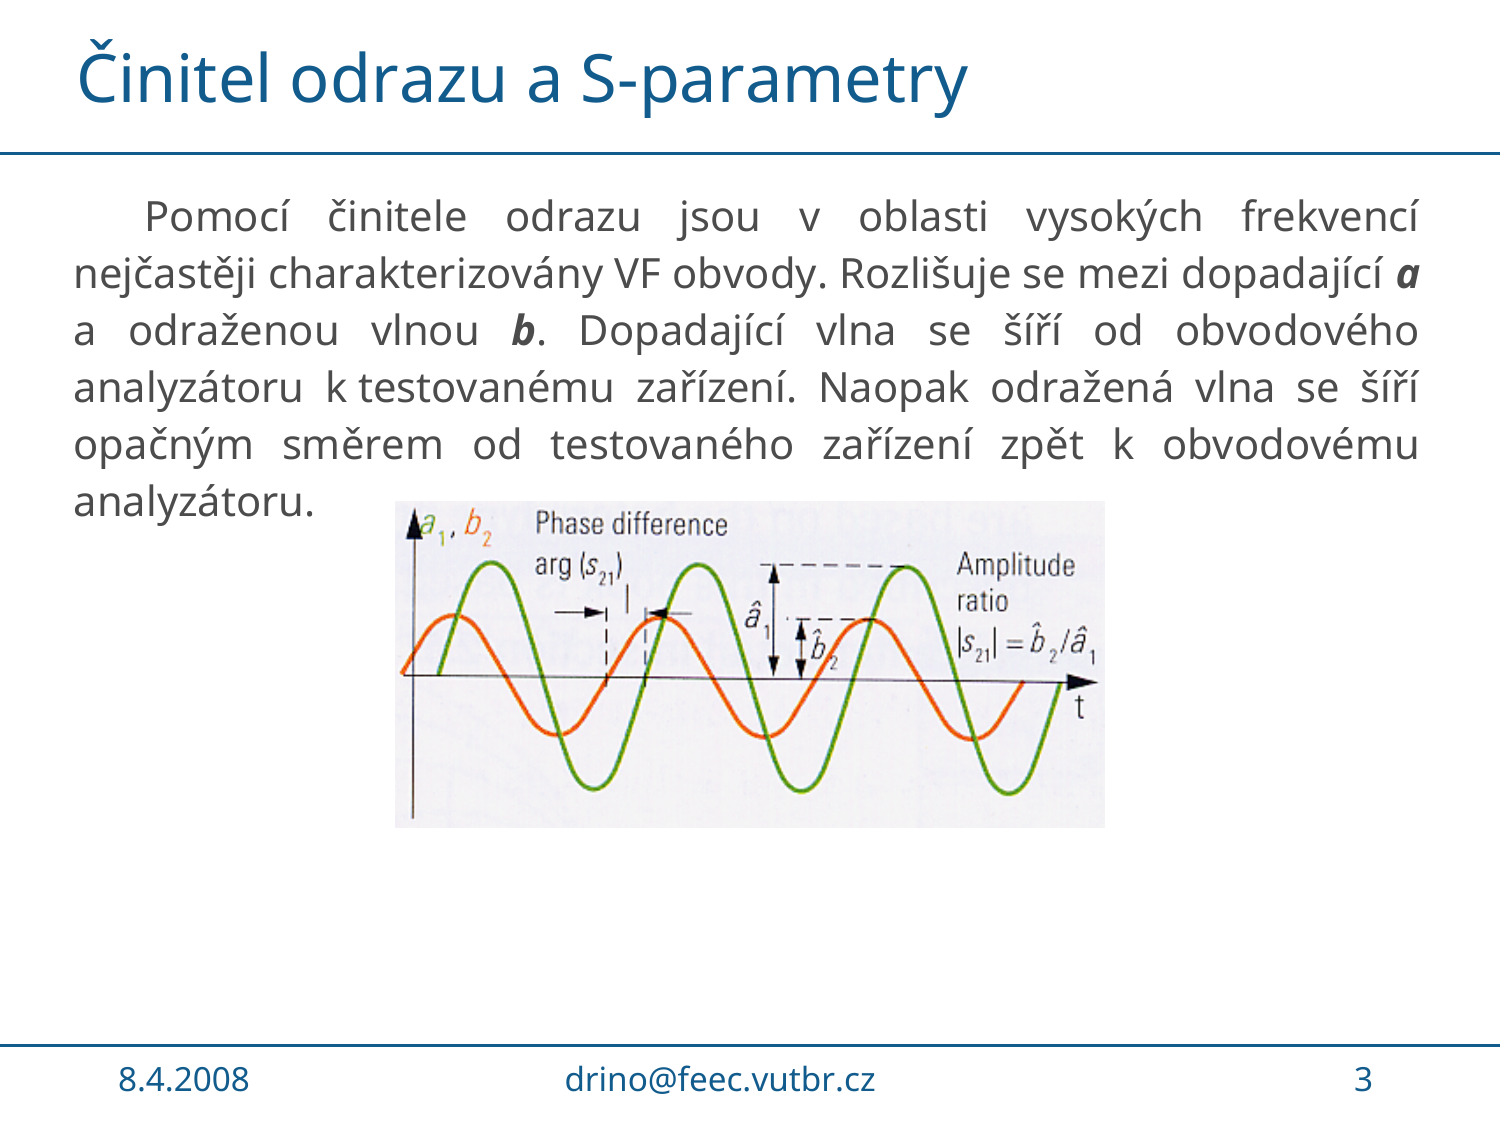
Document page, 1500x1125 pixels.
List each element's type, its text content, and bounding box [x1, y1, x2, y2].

text_box drino@feec.vutbr.cz [454, 1049, 987, 1125]
text_box <číslo> [1075, 1049, 1388, 1125]
picture [395, 501, 1105, 828]
title Činitel odrazu a S-parametry [0, 0, 1500, 152]
text_box 8.4.2008 [103, 1049, 432, 1125]
text_box Pomocí činitele odrazu jsou v oblasti vysokých frekvencí nejčastěji charakterizovány VF obvody. Rozlišuje se mezi dopadající a a odraženou vlnou b. Dopadající vlna se šíří od obvodového analyzátoru k testovanému zařízení. Naopak odražená vlna se šíří opačným směrem od testovaného zařízení zpět k obvodovému analyzátoru. [59, 178, 1442, 537]
